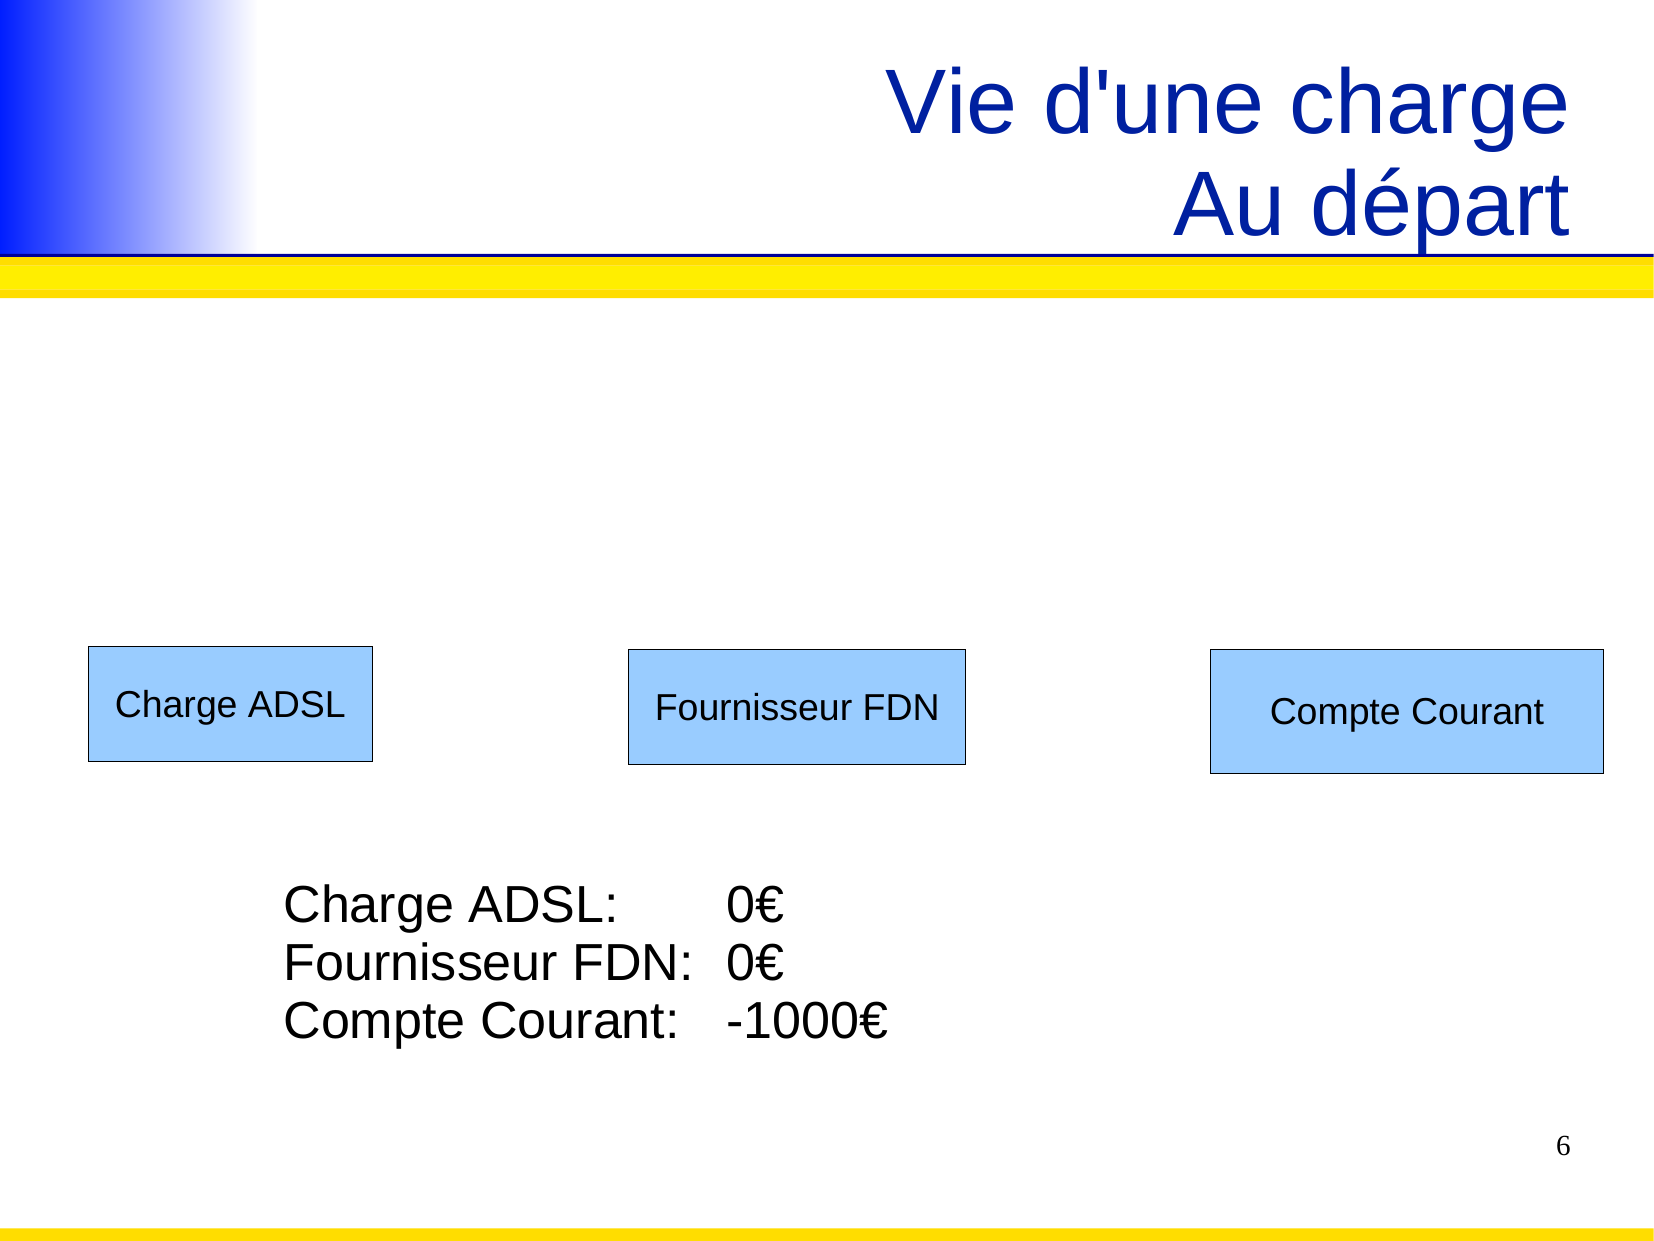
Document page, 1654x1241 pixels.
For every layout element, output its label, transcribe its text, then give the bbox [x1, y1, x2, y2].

text_box Charge ADSL: 0€ Fournisseur FDN: 0€ Compte Courant: -1000€ [268, 868, 904, 1057]
text_box Charge ADSL [88, 646, 373, 762]
text_box Compte Courant [1210, 649, 1604, 774]
text_box Fournisseur FDN [628, 649, 966, 765]
title Vie d'une charge Au départ [372, 49, 1571, 257]
